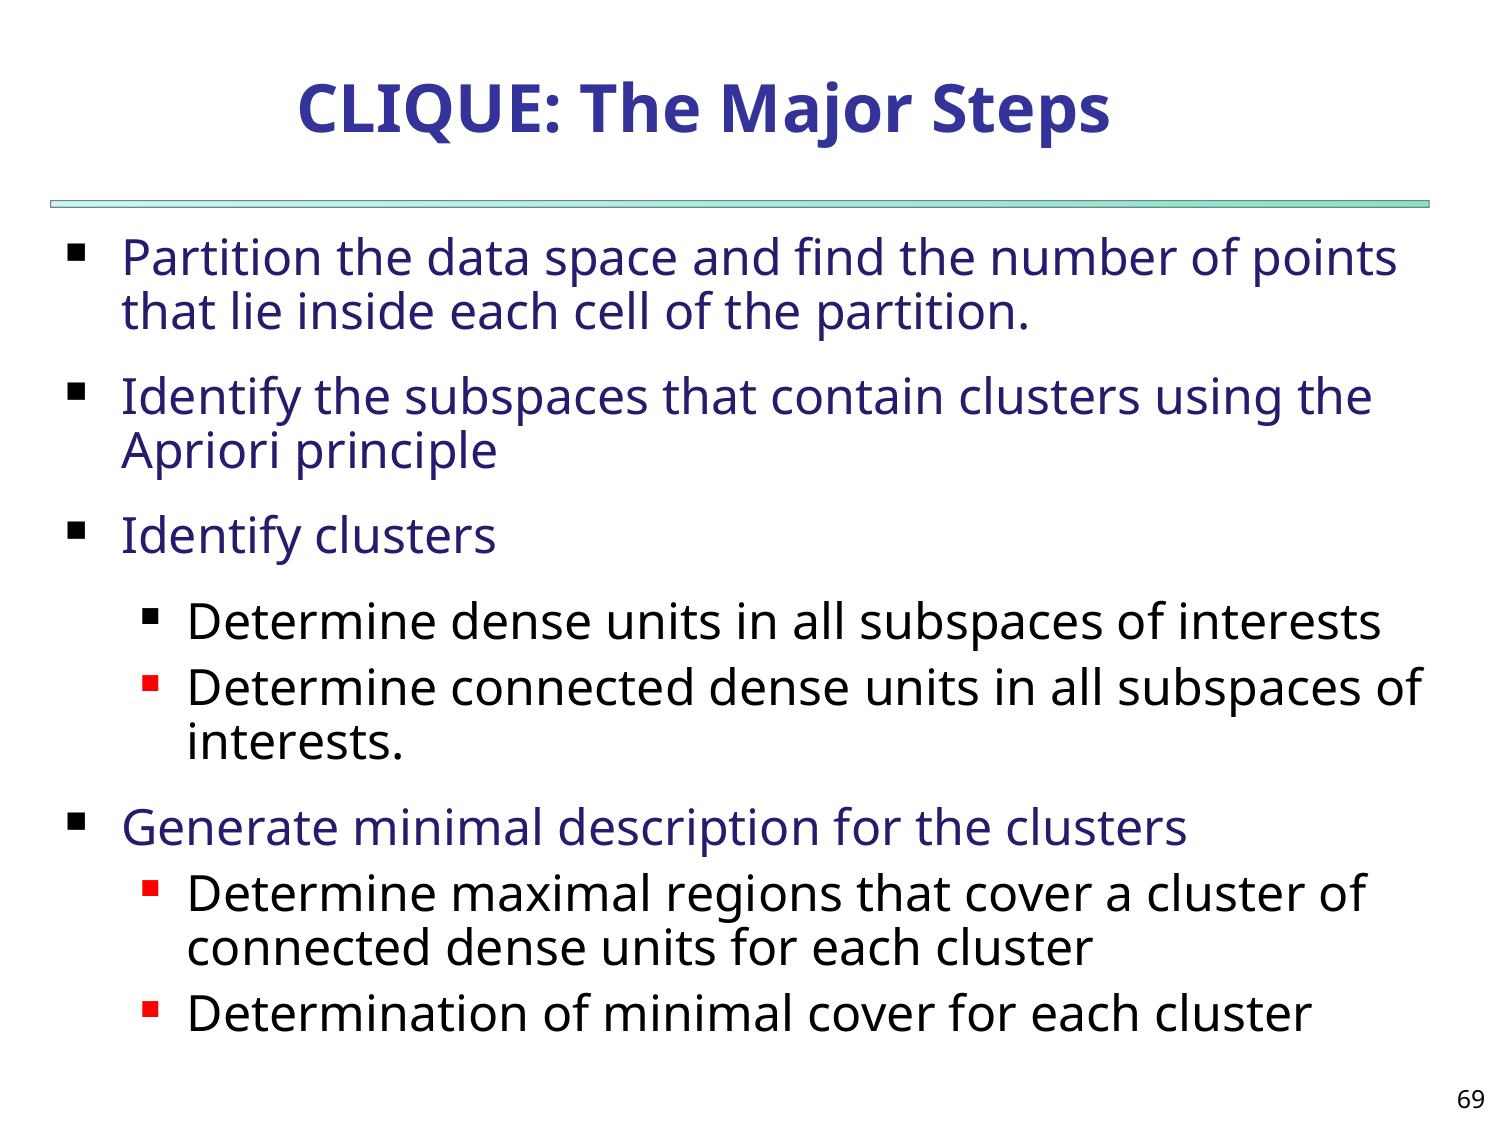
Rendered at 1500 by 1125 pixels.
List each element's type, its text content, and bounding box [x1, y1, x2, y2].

text_box 18 [1461, 1099, 1467, 1106]
title CLIQUE: The Major Steps [111, 58, 1298, 154]
list Partition the data space and find the number of points that lie inside each cell of the partition. Identify the subspaces that contain clusters using the Apriori principle Identify clusters Determine dense units in all subspaces of interests Determine connected dense units in all subspaces of interests. Generate minimal description for the clusters Determine maximal regions that cover a cluster of connected dense units for each cluster Determination of minimal cover for each cluster [50, 224, 1463, 1105]
text_box 18 [1187, 1062, 1500, 1125]
